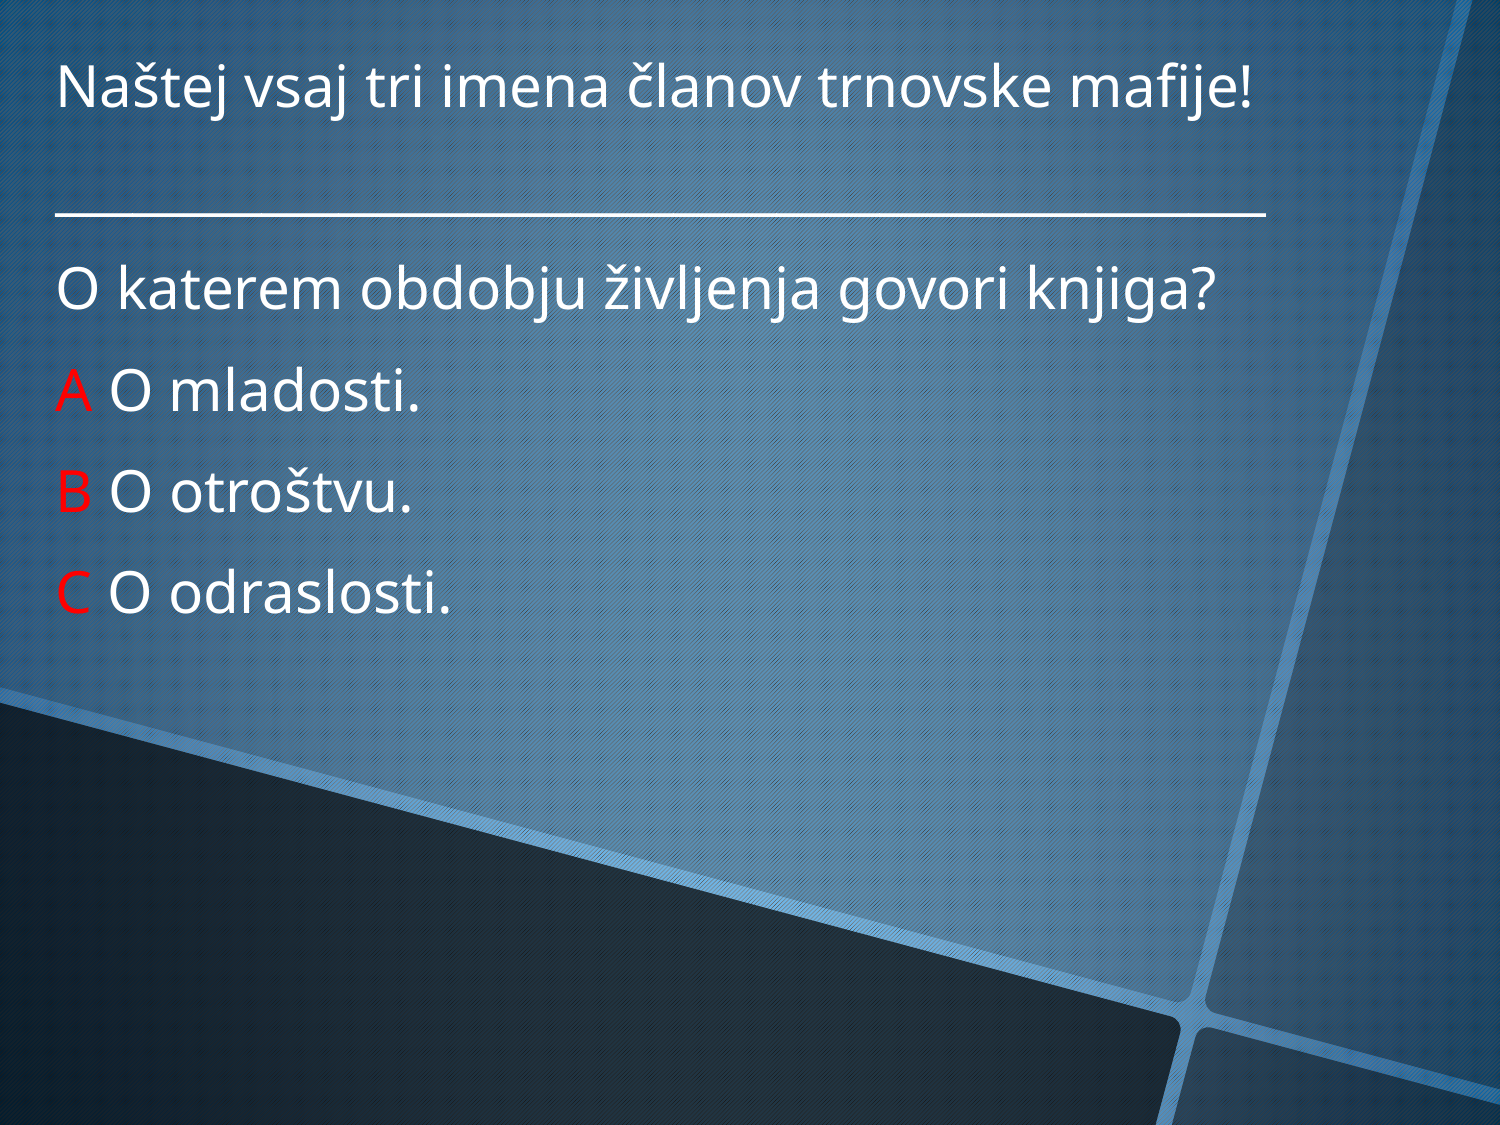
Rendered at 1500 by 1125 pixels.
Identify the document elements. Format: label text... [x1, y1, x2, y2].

text_box Naštej vsaj tri imena članov trnovske mafije! _______________________________________________ O katerem obdobju življenja govori knjiga? A O mladosti. B O otroštvu. C O odraslosti. [41, 31, 1459, 633]
